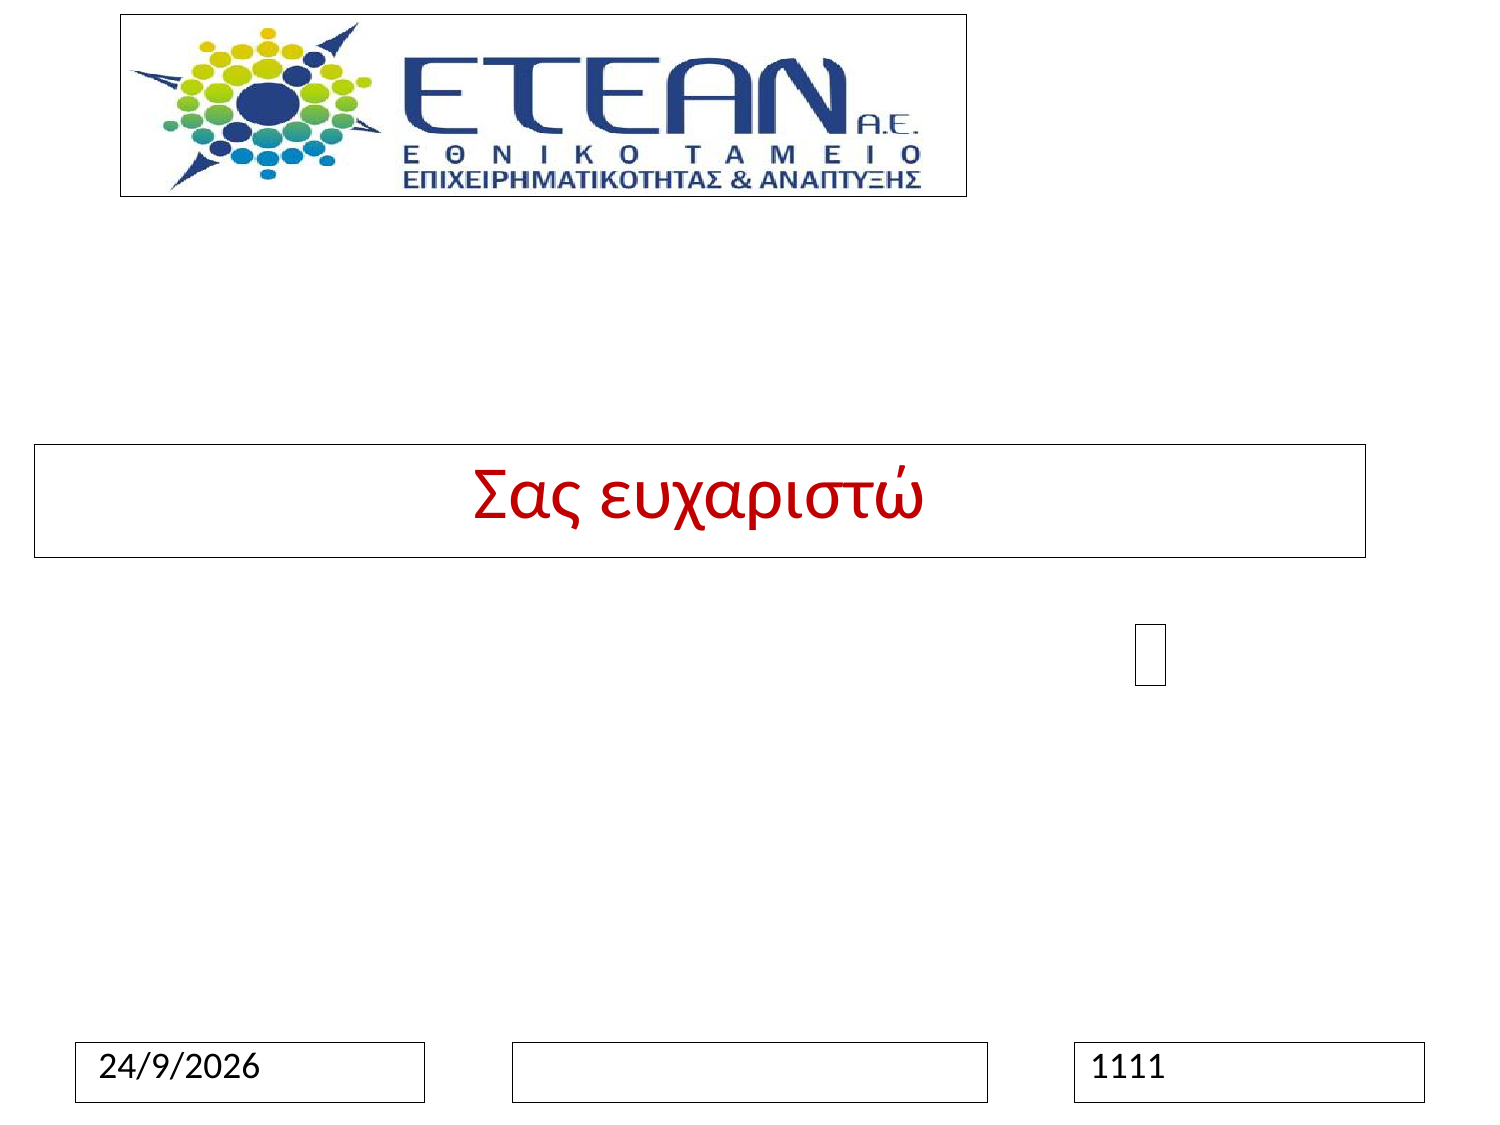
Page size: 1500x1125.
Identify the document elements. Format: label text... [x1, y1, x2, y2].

text_box Σας ευχαριστώ [34, 444, 1366, 558]
slide_number 11 [1074, 1042, 1425, 1103]
picture [121, 15, 966, 196]
